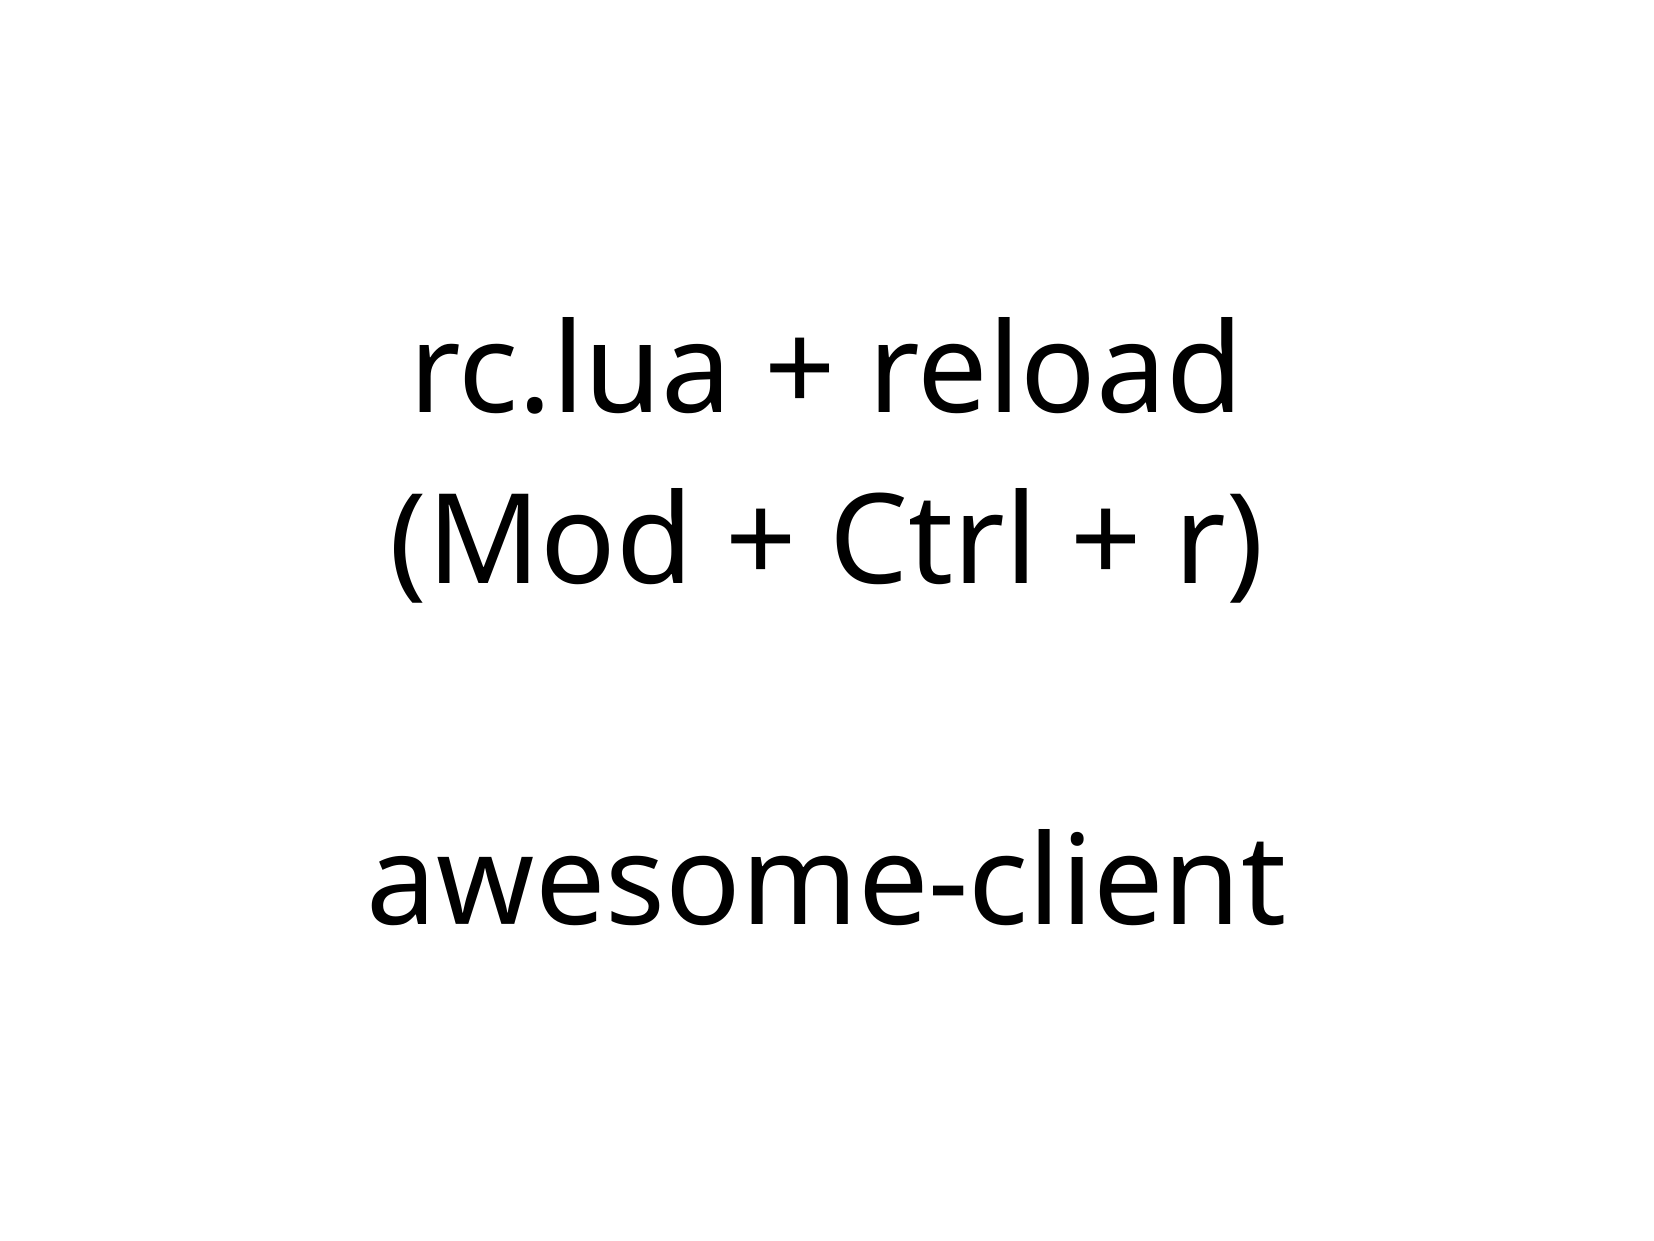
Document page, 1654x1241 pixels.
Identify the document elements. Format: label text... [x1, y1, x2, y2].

text_box rc.lua + reload (Mod + Ctrl + r) awesome-client [0, 0, 1654, 1241]
